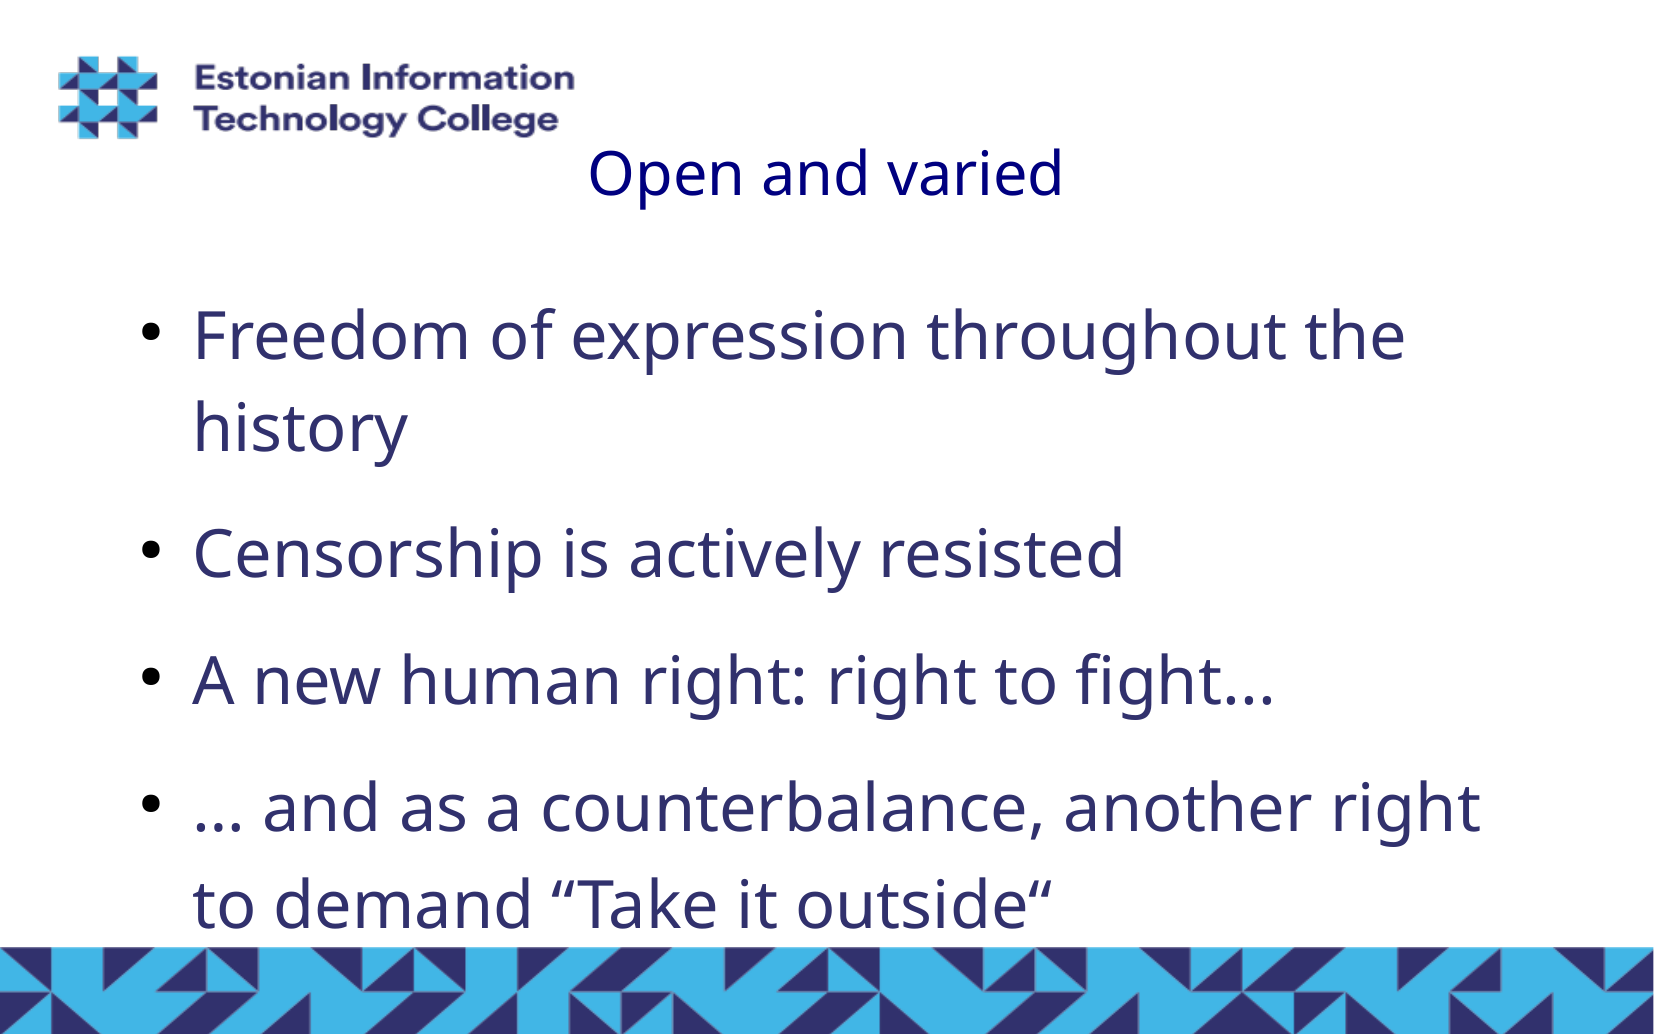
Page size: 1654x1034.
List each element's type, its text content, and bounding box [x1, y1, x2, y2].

list Freedom of expression throughout the history Censorship is actively resisted A new human right: right to fight... … and as a counterbalance, another right to demand “Take it outside“ [121, 287, 1533, 938]
title Open and varied [121, 83, 1533, 260]
